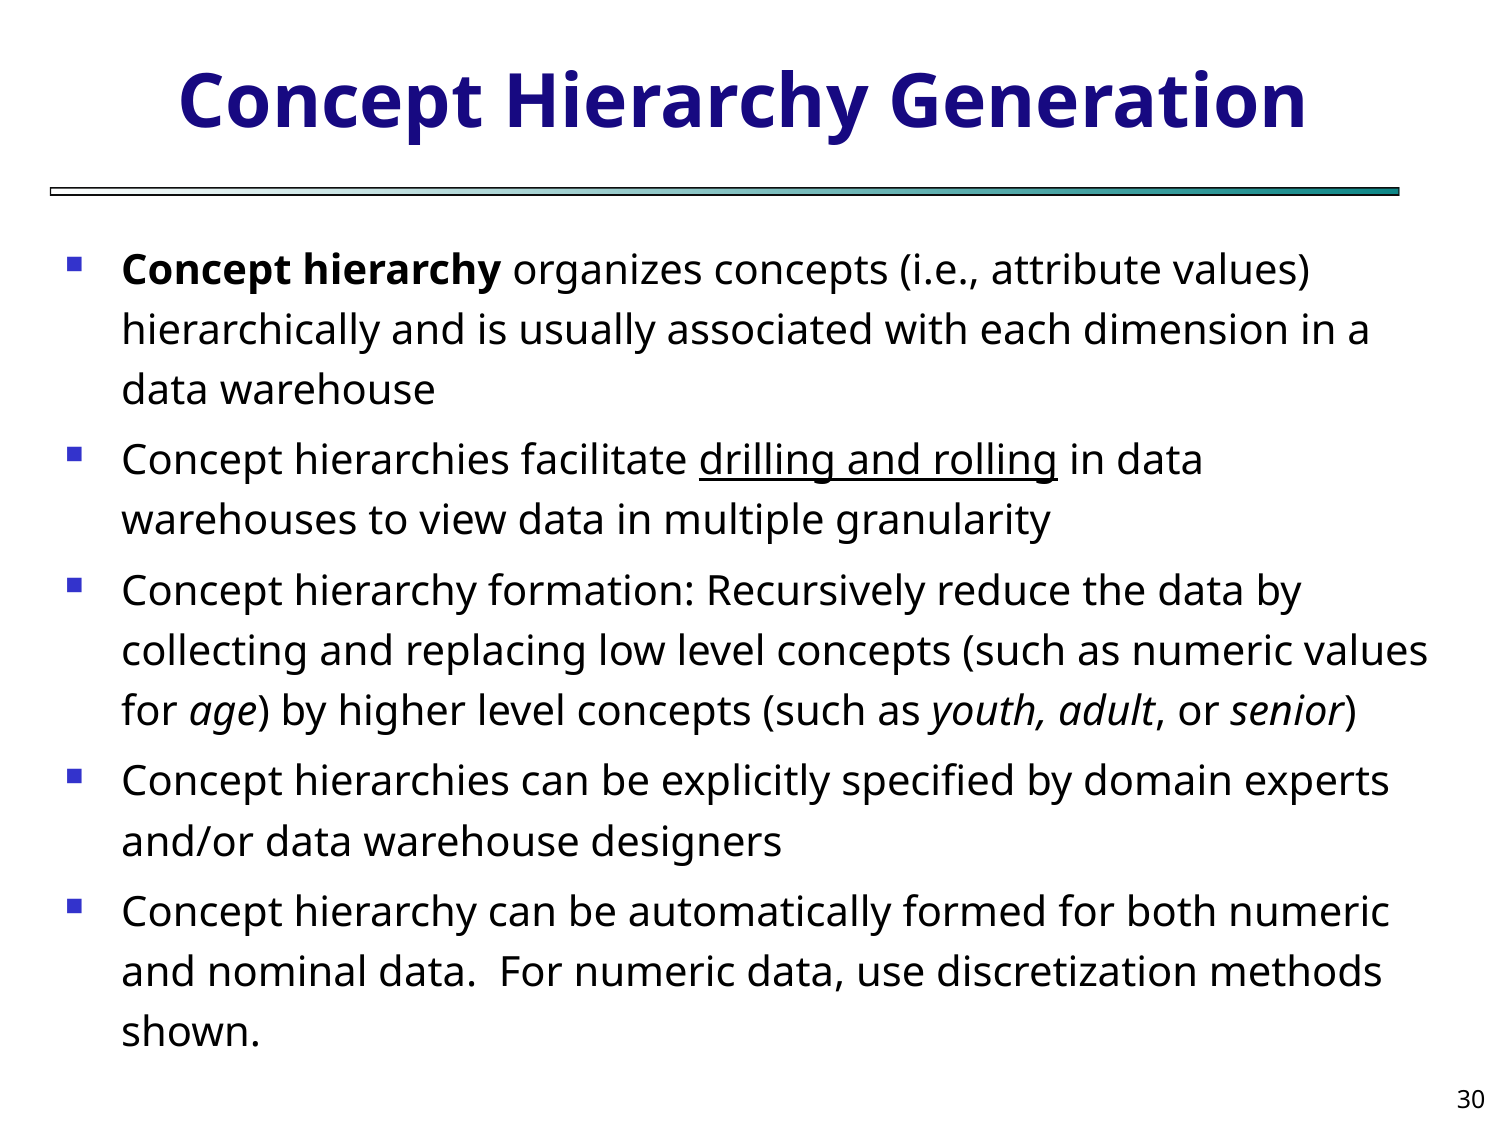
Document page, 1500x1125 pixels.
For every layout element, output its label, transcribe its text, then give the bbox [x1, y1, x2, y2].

text_box <number> [1450, 1062, 1500, 1125]
title Concept Hierarchy Generation [24, 44, 1463, 150]
list Concept hierarchy organizes concepts (i.e., attribute values) hierarchically and is usually associated with each dimension in a data warehouse Concept hierarchies facilitate drilling and rolling in data warehouses to view data in multiple granularity Concept hierarchy formation: Recursively reduce the data by collecting and replacing low level concepts (such as numeric values for age) by higher level concepts (such as youth, adult, or senior) Concept hierarchies can be explicitly specified by domain experts and/or data warehouse designers Concept hierarchy can be automatically formed for both numeric and nominal data. For numeric data, use discretization methods shown. [50, 224, 1450, 1125]
